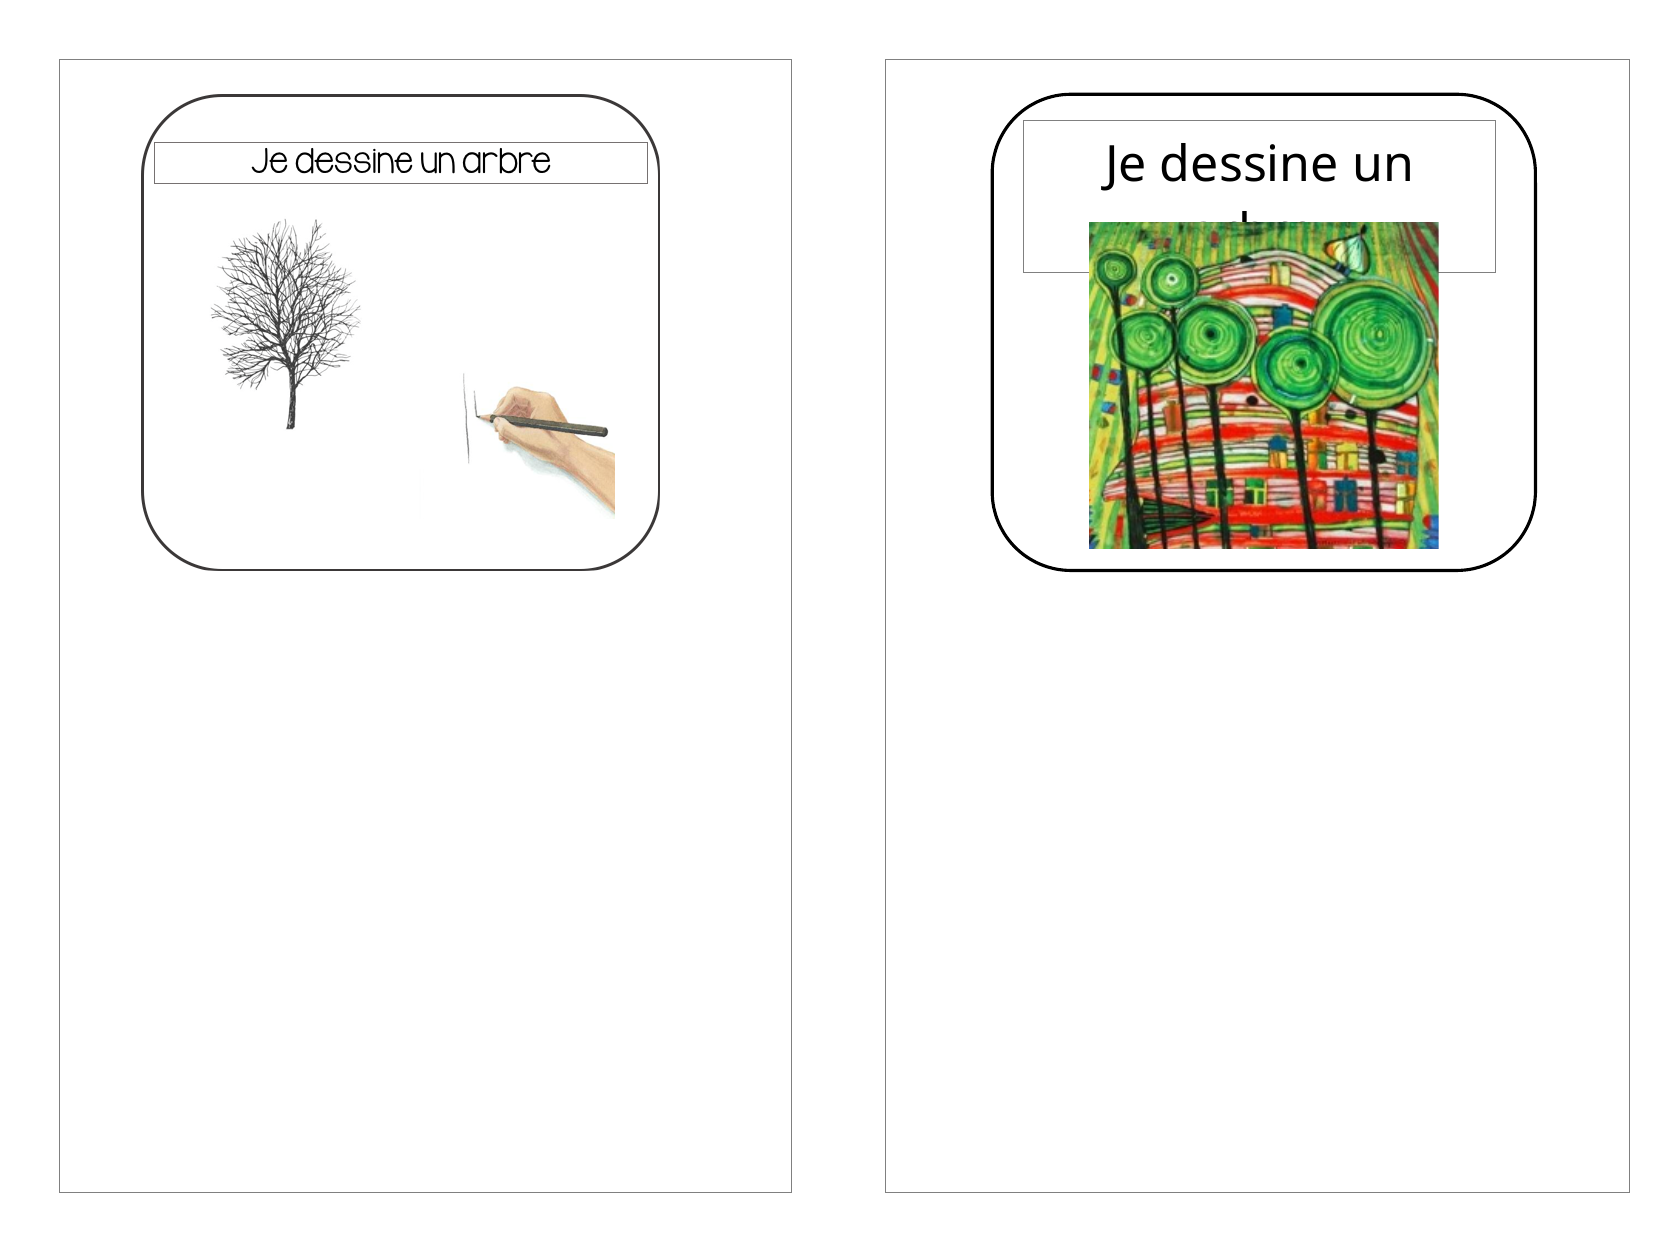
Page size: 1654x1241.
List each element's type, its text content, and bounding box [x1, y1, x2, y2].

picture [141, 94, 660, 571]
text_box [992, 94, 1536, 571]
picture [1089, 222, 1439, 549]
text_box Je dessine un arbre. [1023, 120, 1496, 201]
